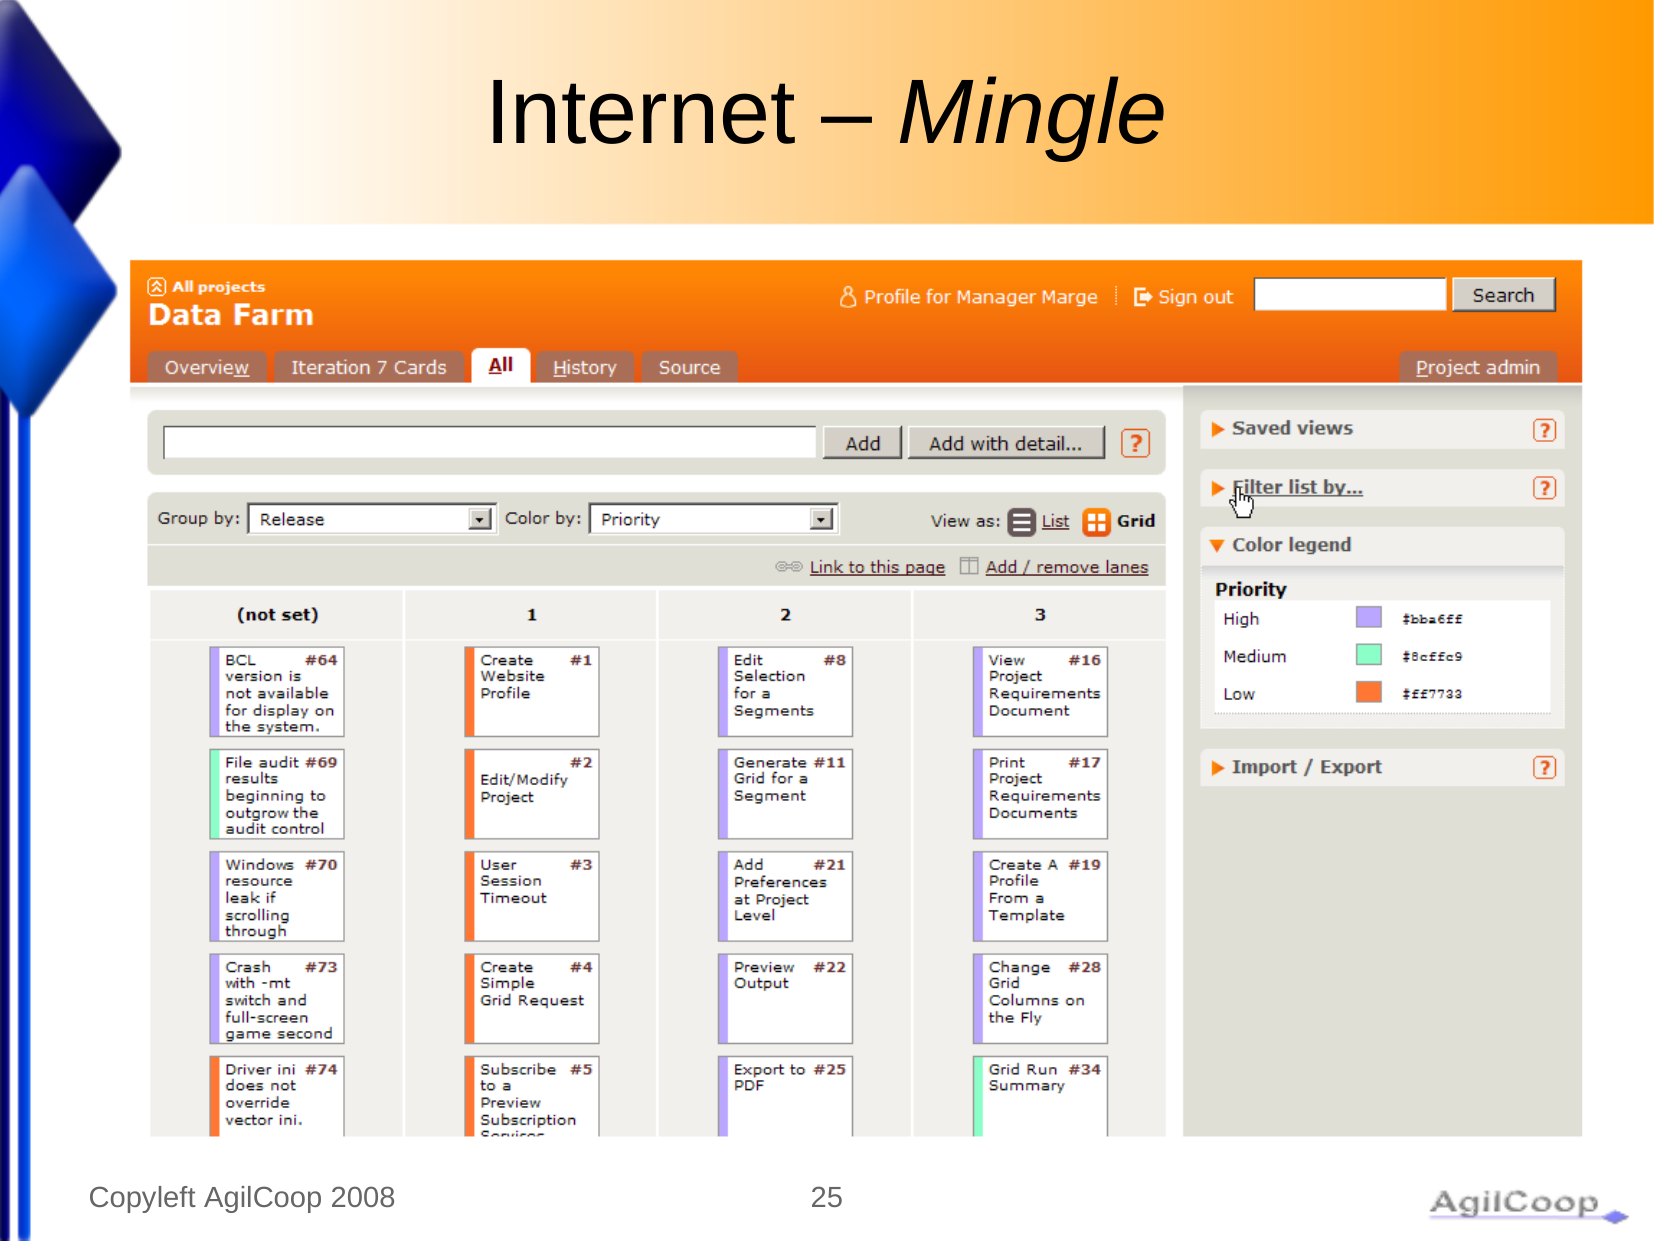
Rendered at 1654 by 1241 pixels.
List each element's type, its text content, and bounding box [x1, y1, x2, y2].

title Internet – Mingle [82, 15, 1571, 208]
picture [0, 0, 1654, 1241]
